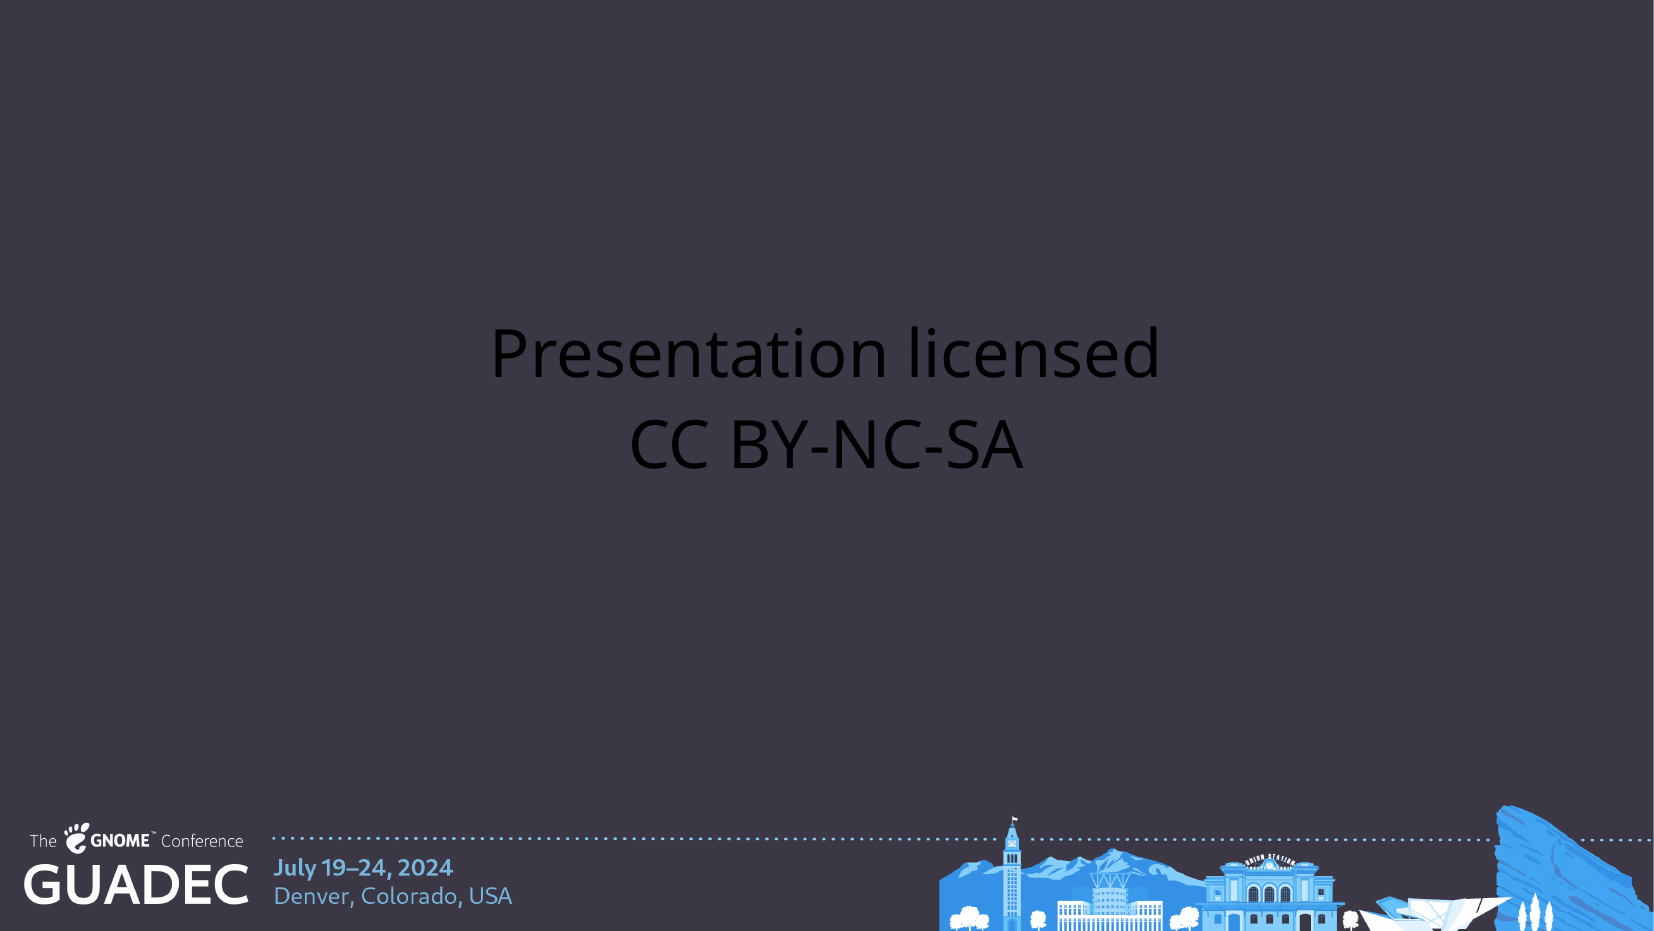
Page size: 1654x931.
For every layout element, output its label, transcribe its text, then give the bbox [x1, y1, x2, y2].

picture [0, 0, 1654, 931]
subtitle Presentation licensed CC BY-NC-SA [82, 37, 1571, 757]
